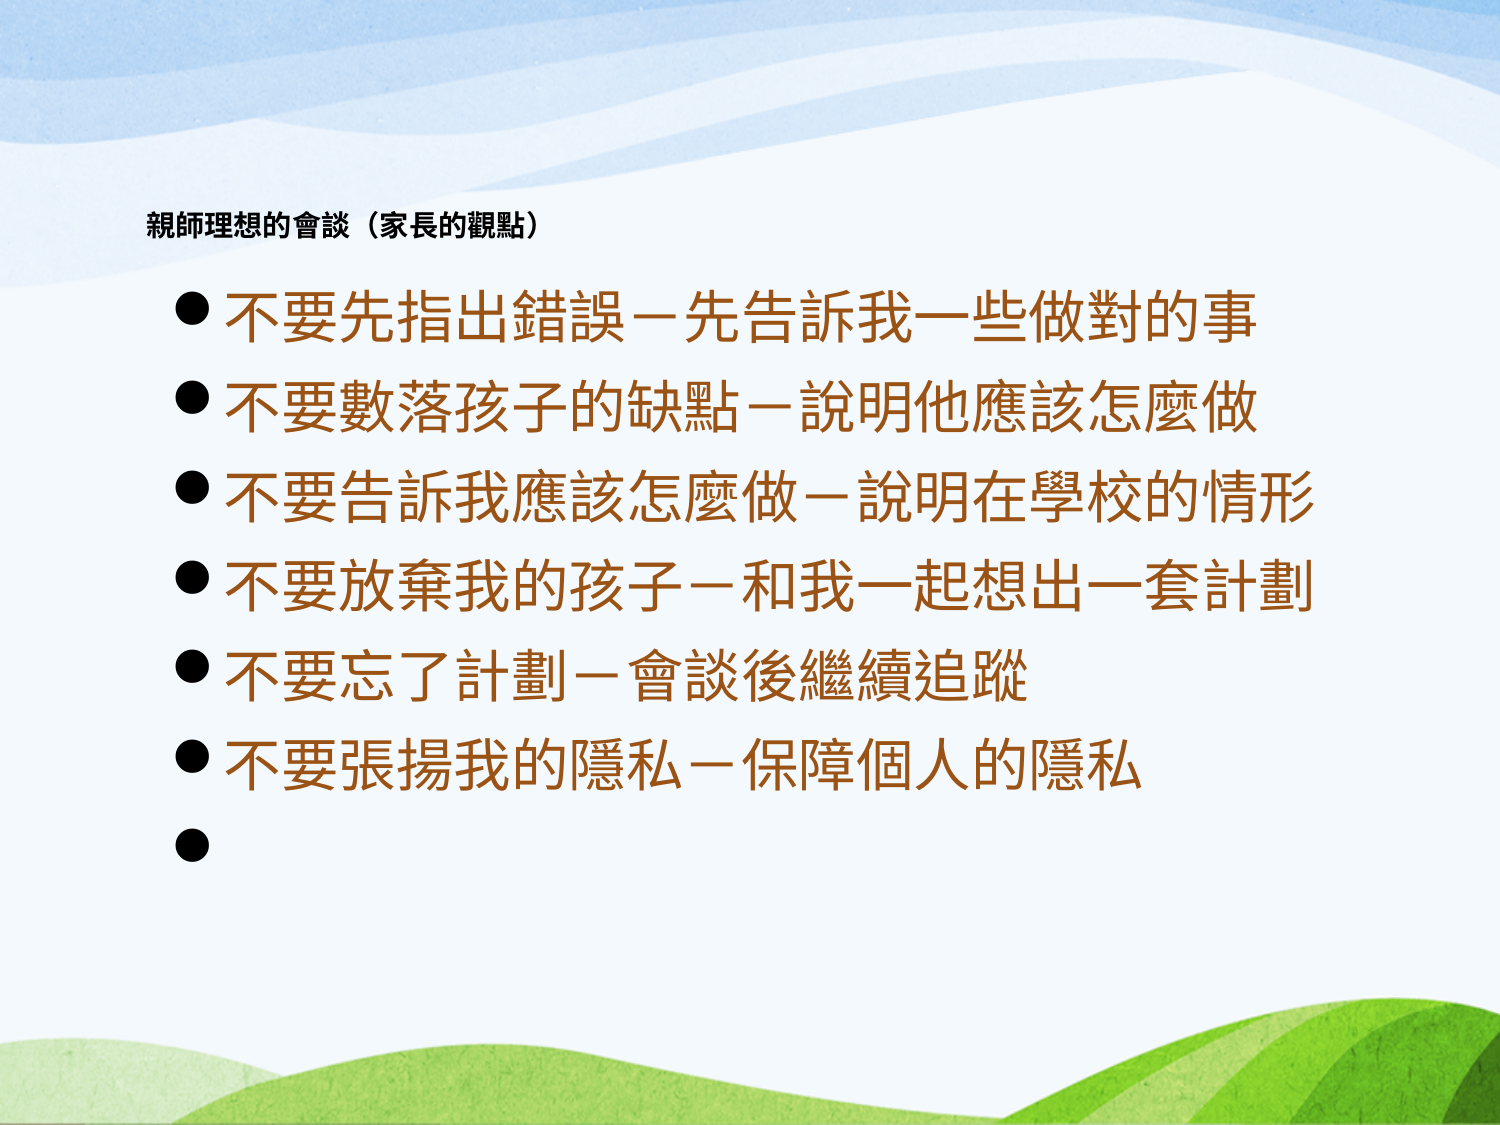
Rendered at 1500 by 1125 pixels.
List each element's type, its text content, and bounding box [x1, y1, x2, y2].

list 不要先指出錯誤－先告訴我一些做對的事 不要數落孩子的缺點－說明他應該怎麼做 不要告訴我應該怎麼做－說明在學校的情形 不要放棄我的孩子－和我一起想出一套計劃 不要忘了計劃－會談後繼續追蹤 不要張揚我的隱私－保障個人的隱私 [131, 287, 1369, 982]
title 親師理想的會談（家長的觀點） [131, 50, 1369, 251]
